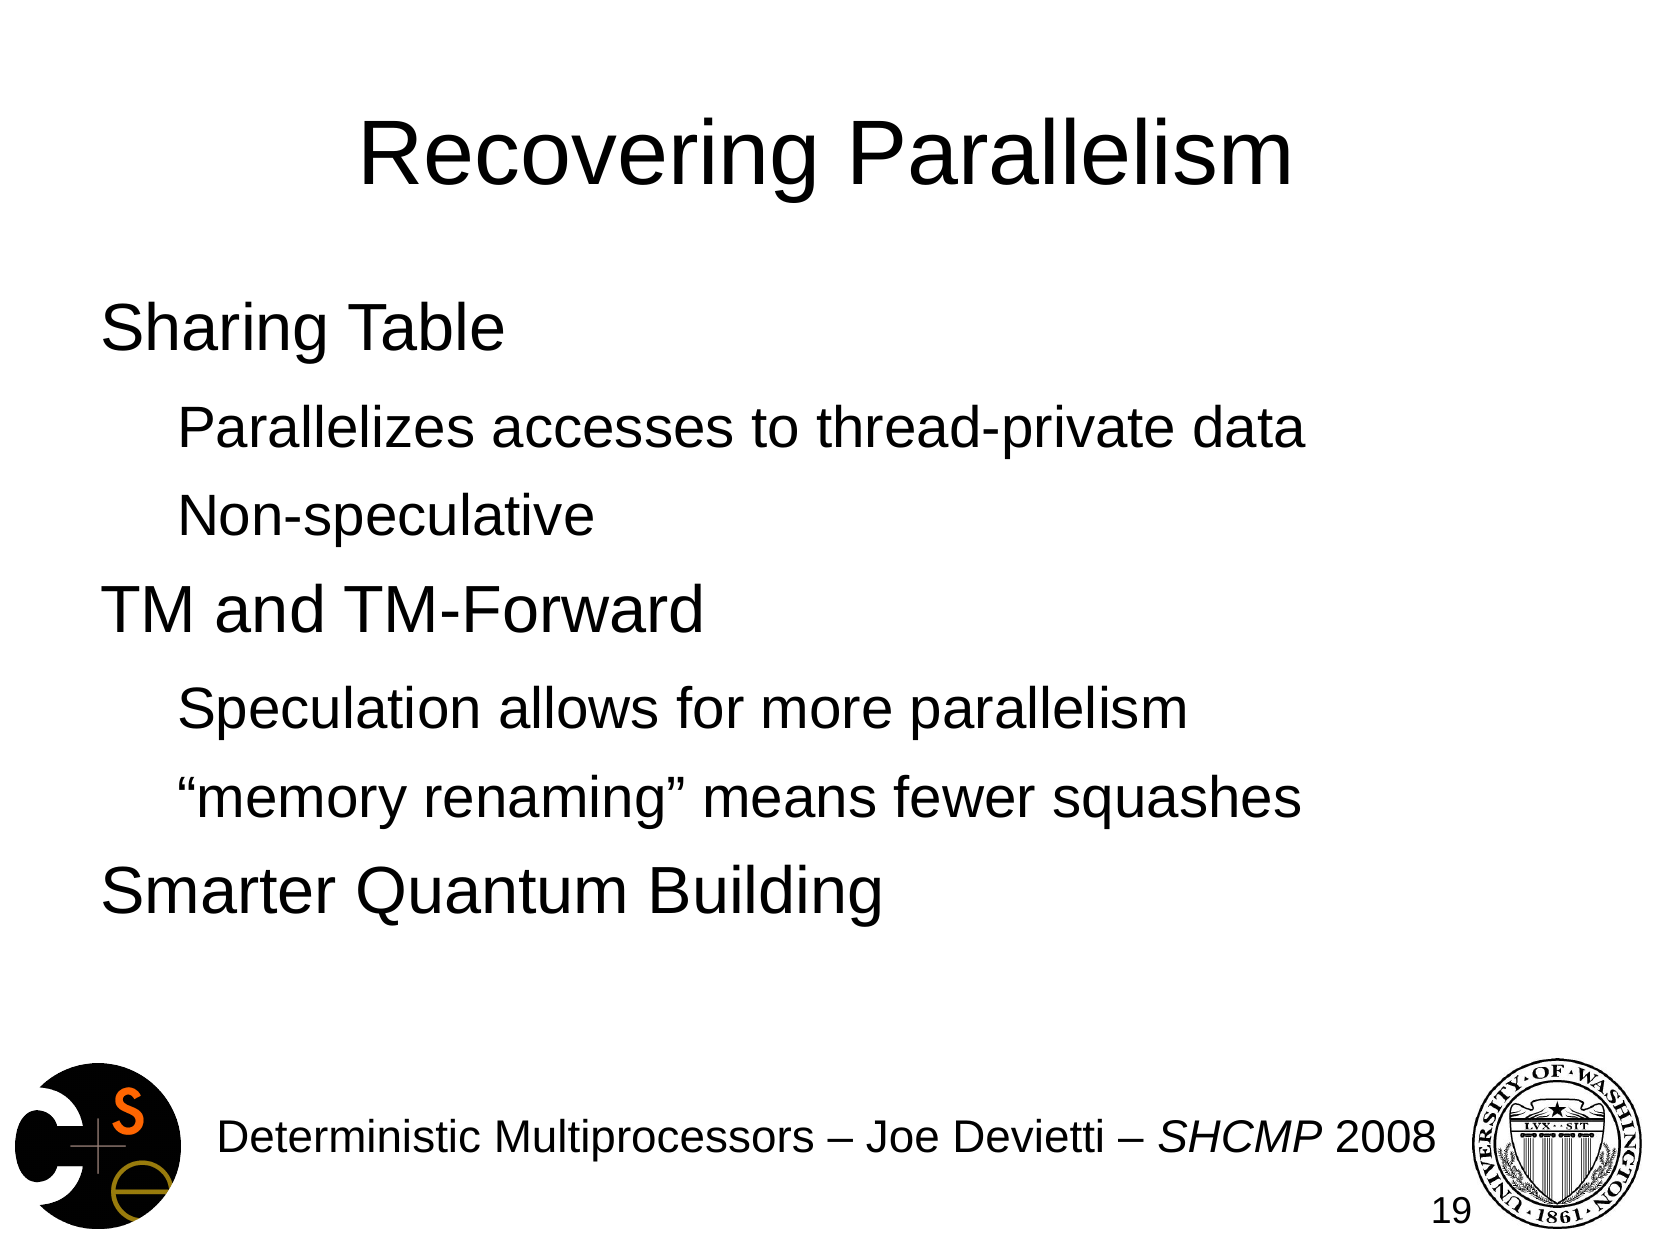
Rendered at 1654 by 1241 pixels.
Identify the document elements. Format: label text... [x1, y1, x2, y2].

title Recovering Parallelism [82, 49, 1571, 257]
picture [15, 1063, 181, 1229]
picture [1472, 1058, 1642, 1229]
list Sharing Table Parallelizes accesses to thread-private data Non-speculative TM and TM-Forward Speculation allows for more parallelism “memory renaming” means fewer squashes Smarter Quantum Building [82, 290, 1571, 1094]
